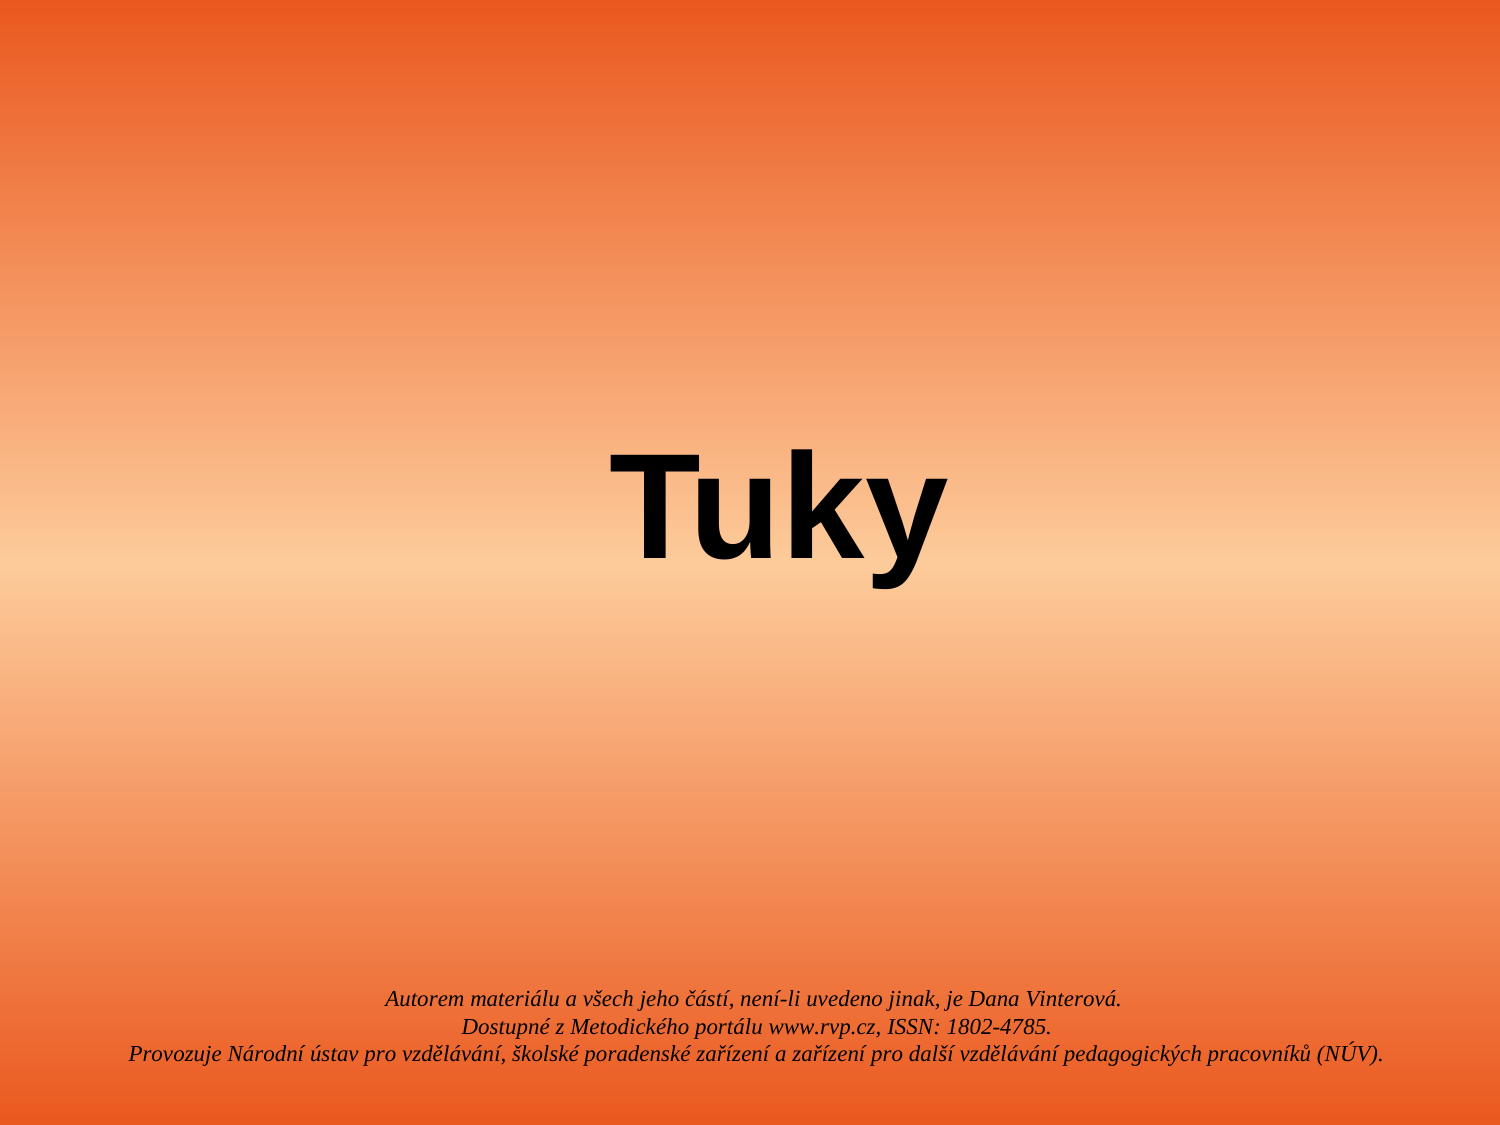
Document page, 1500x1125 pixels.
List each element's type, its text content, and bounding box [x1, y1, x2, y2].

text_box Autorem materiálu a všech jeho částí, není-li uvedeno jinak, je Dana Vinterová. Dostupné z Metodického portálu www.rvp.cz, ISSN: 1802-4785. Provozuje Národní ústav pro vzdělávání, školské poradenské zařízení a zařízení pro další vzdělávání pedagogických pracovníků (NÚV). [64, 976, 1450, 1074]
title Tuky [351, 339, 1208, 657]
